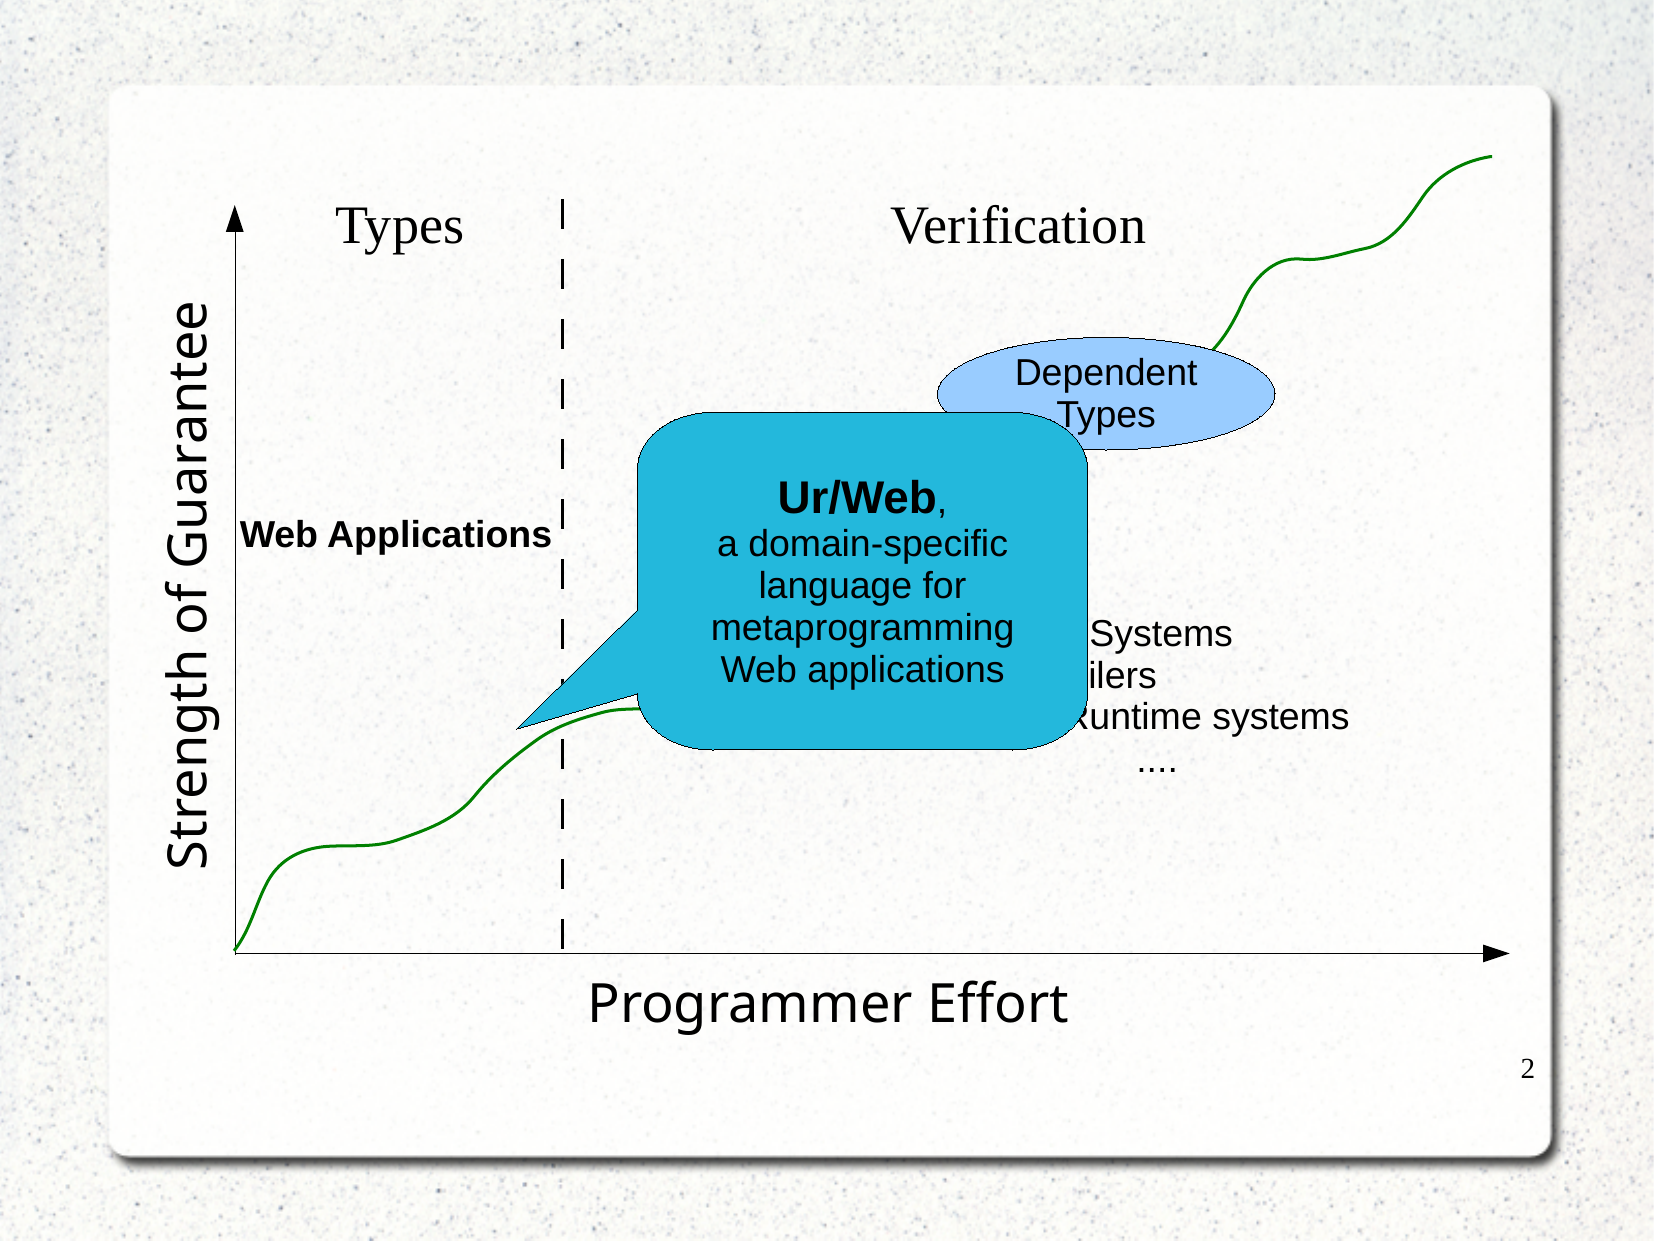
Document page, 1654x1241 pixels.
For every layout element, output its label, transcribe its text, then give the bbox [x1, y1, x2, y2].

text_box Web Applications [225, 505, 577, 569]
text_box Strength of Guarantee [140, 254, 223, 885]
picture [0, 0, 1654, 1241]
text_box Verification [876, 187, 1201, 268]
text_box Operating Systems Compilers Runtime systems .... [900, 604, 1501, 806]
text_box Ur/Web, a domain-specific language for metaprogramming Web applications [516, 412, 1088, 751]
text_box Dependent Types [937, 337, 1276, 451]
text_box Types [321, 187, 485, 268]
text_box Programmer Effort [572, 957, 1091, 1039]
